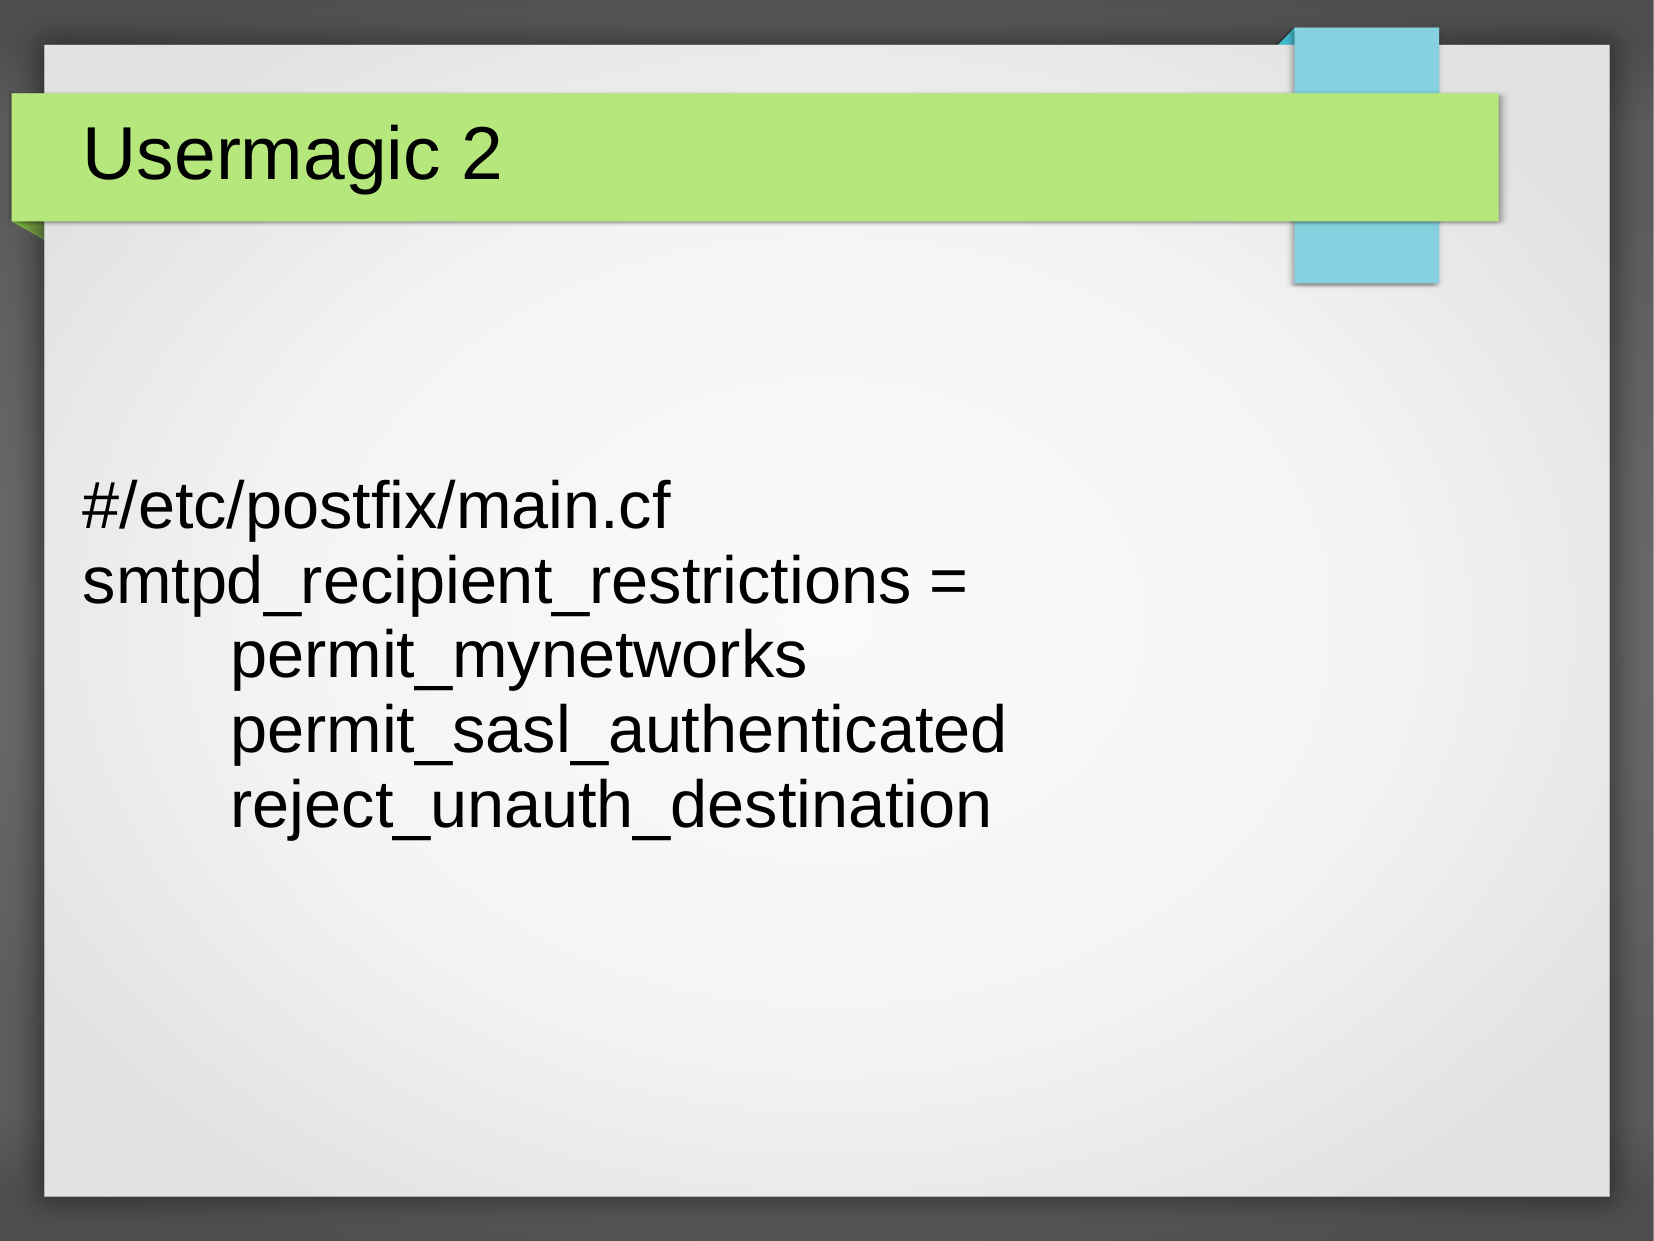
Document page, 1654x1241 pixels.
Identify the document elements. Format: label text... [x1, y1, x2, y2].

subtitle #/etc/postfix/main.cf smtpd_recipient_restrictions = permit_mynetworks permit_sasl_authenticated reject_unauth_destination [82, 295, 1571, 1015]
picture [0, 0, 1654, 1241]
title Usermagic 2 [82, 94, 1264, 213]
